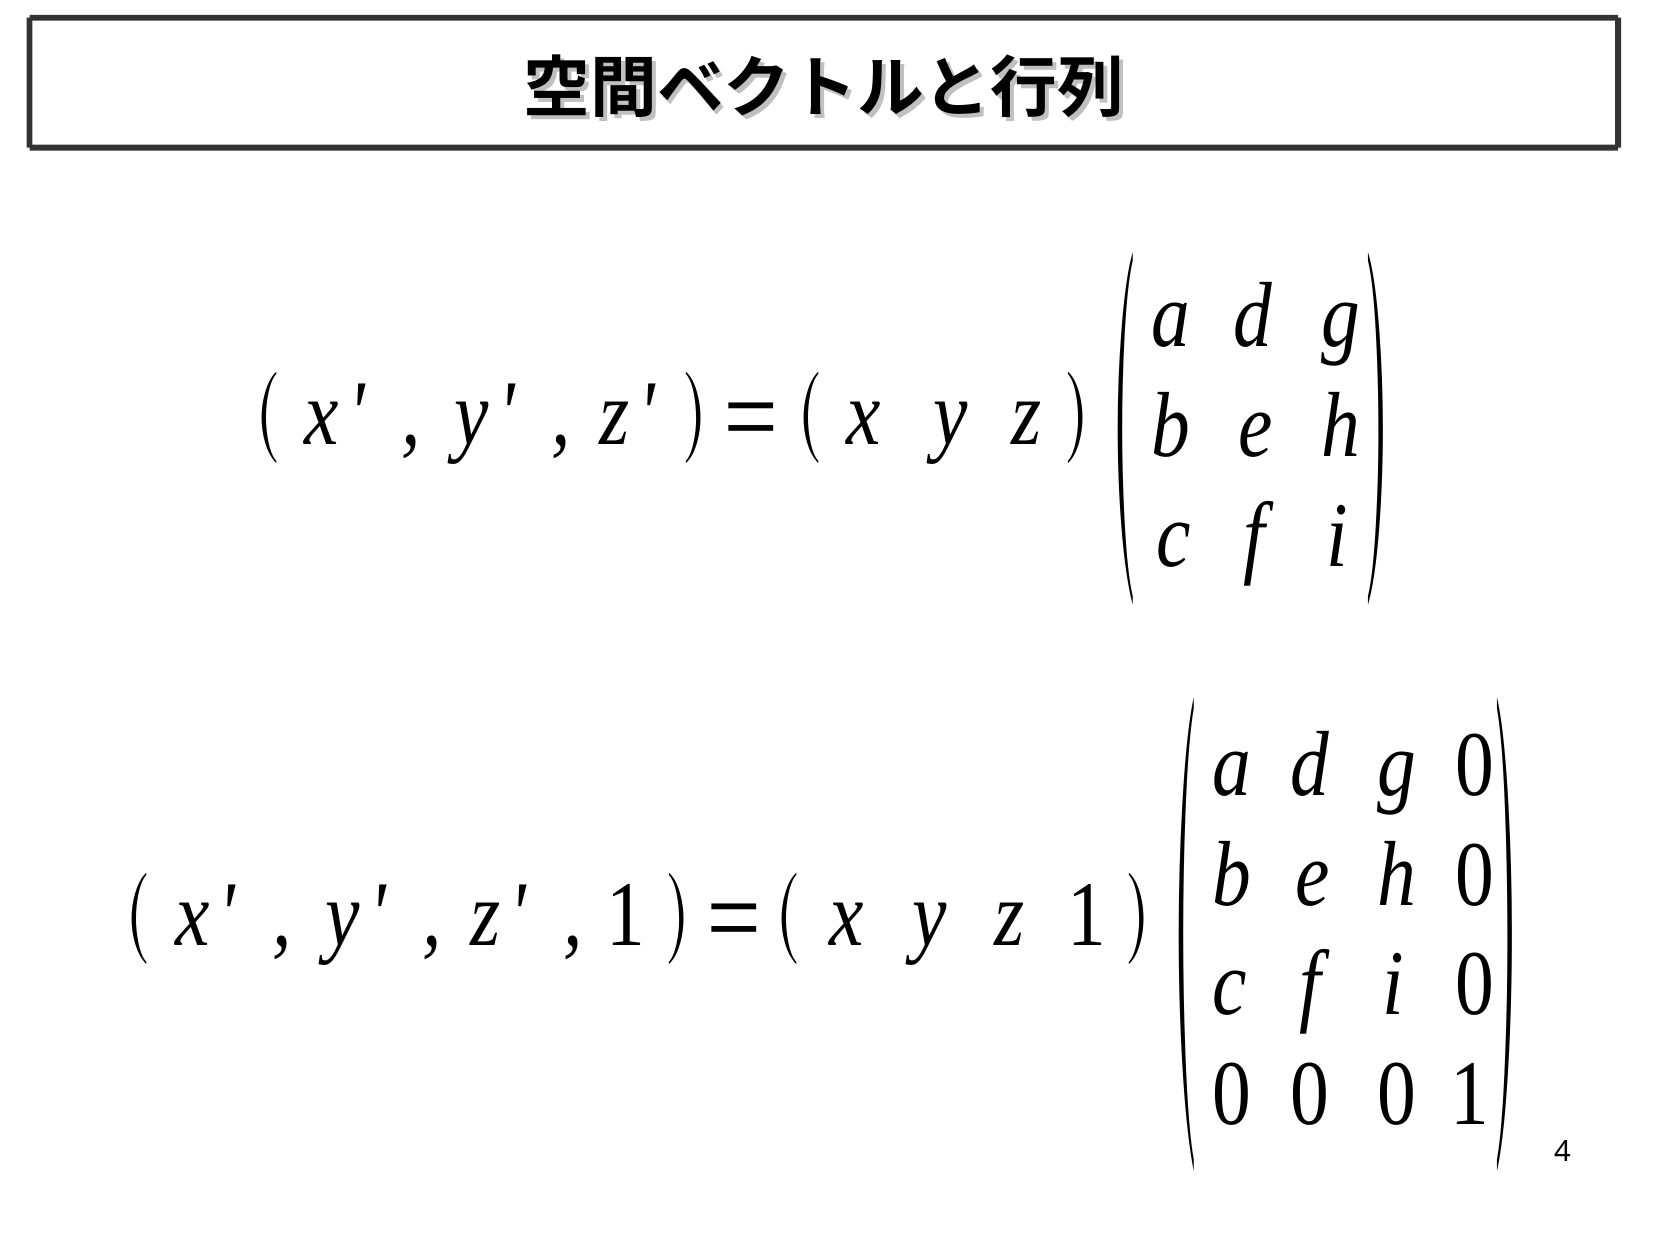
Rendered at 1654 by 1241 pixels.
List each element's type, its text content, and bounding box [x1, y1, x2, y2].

chart [236, 248, 1417, 608]
chart [107, 691, 1547, 1171]
text_box 空間ベクトルと行列 [29, 17, 1619, 148]
